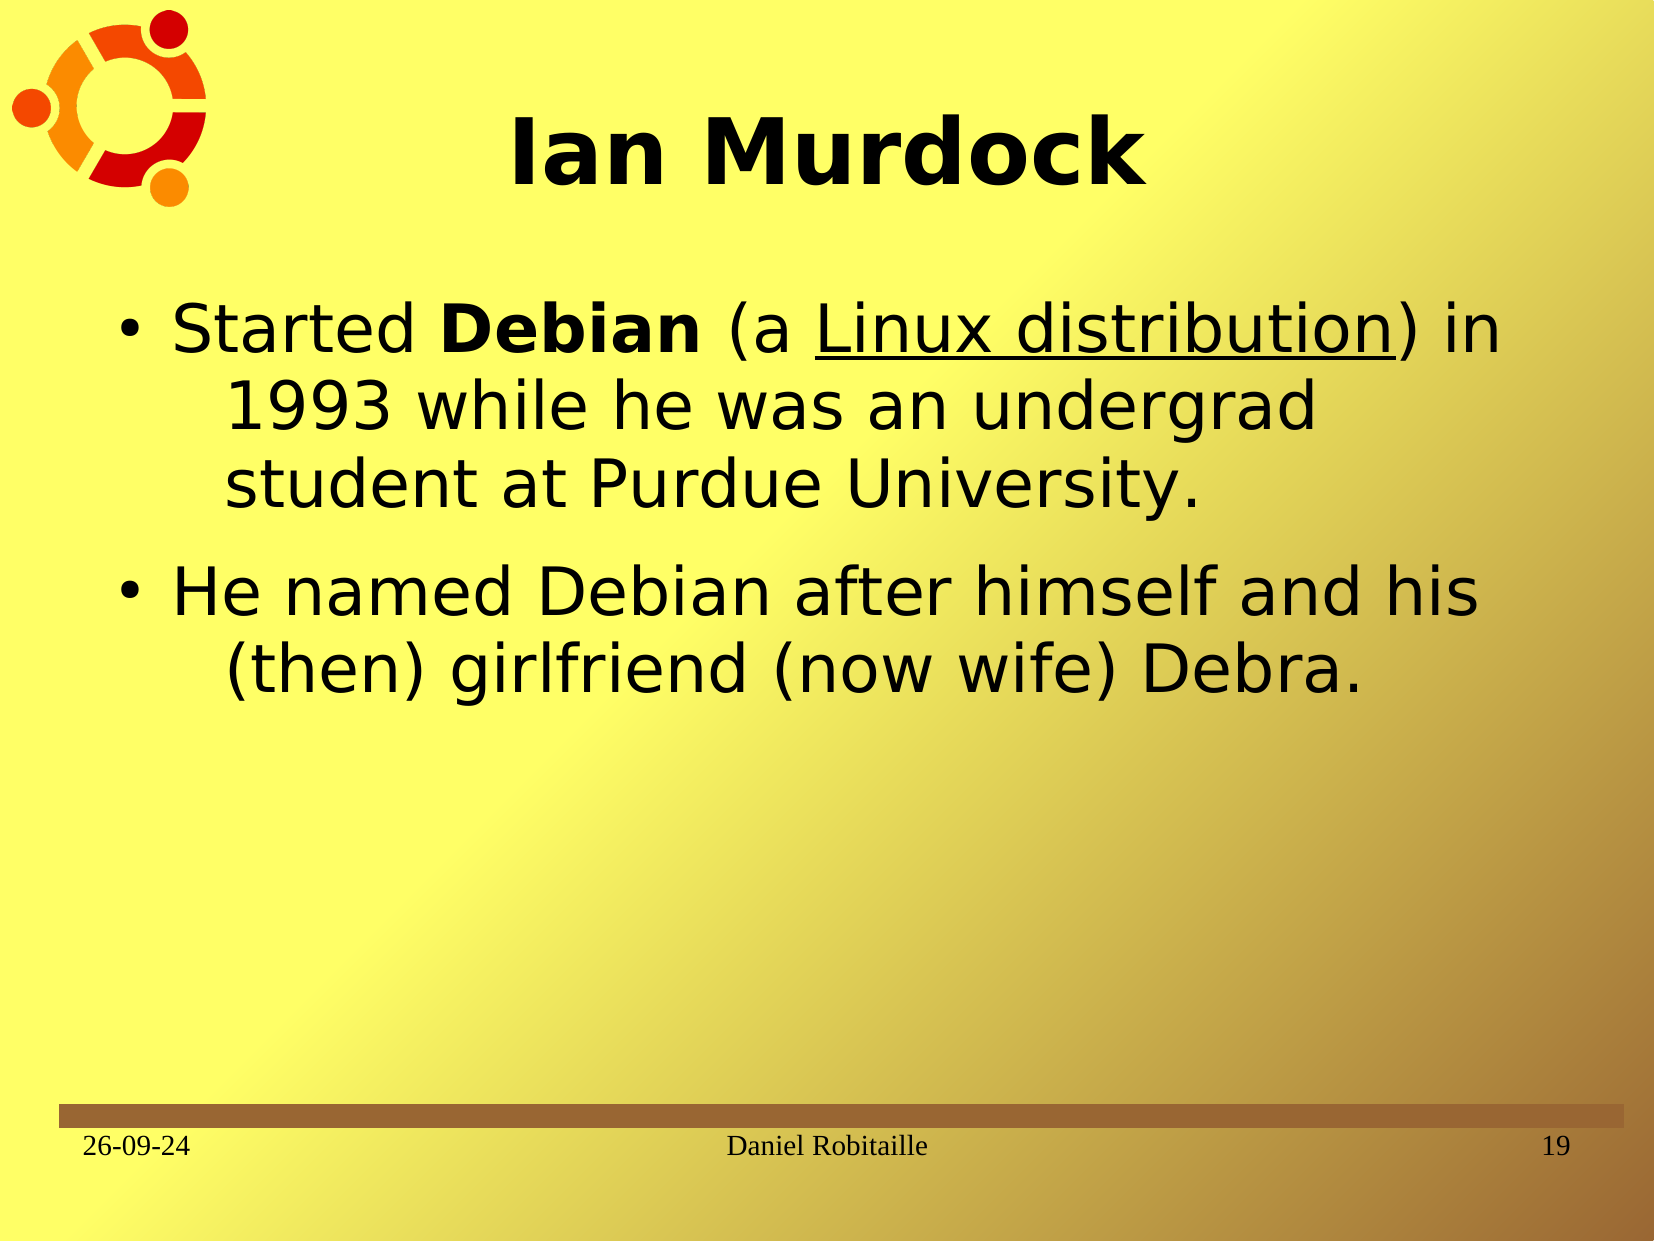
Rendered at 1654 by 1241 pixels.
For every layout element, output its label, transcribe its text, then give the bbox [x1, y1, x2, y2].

title Ian Murdock [82, 49, 1571, 257]
list Started Debian (a Linux distribution) in 1993 while he was an undergrad student at Purdue University. He named Debian after himself and his (then) girlfriend (now wife) Debra. [82, 290, 1571, 1109]
picture [12, 10, 207, 207]
